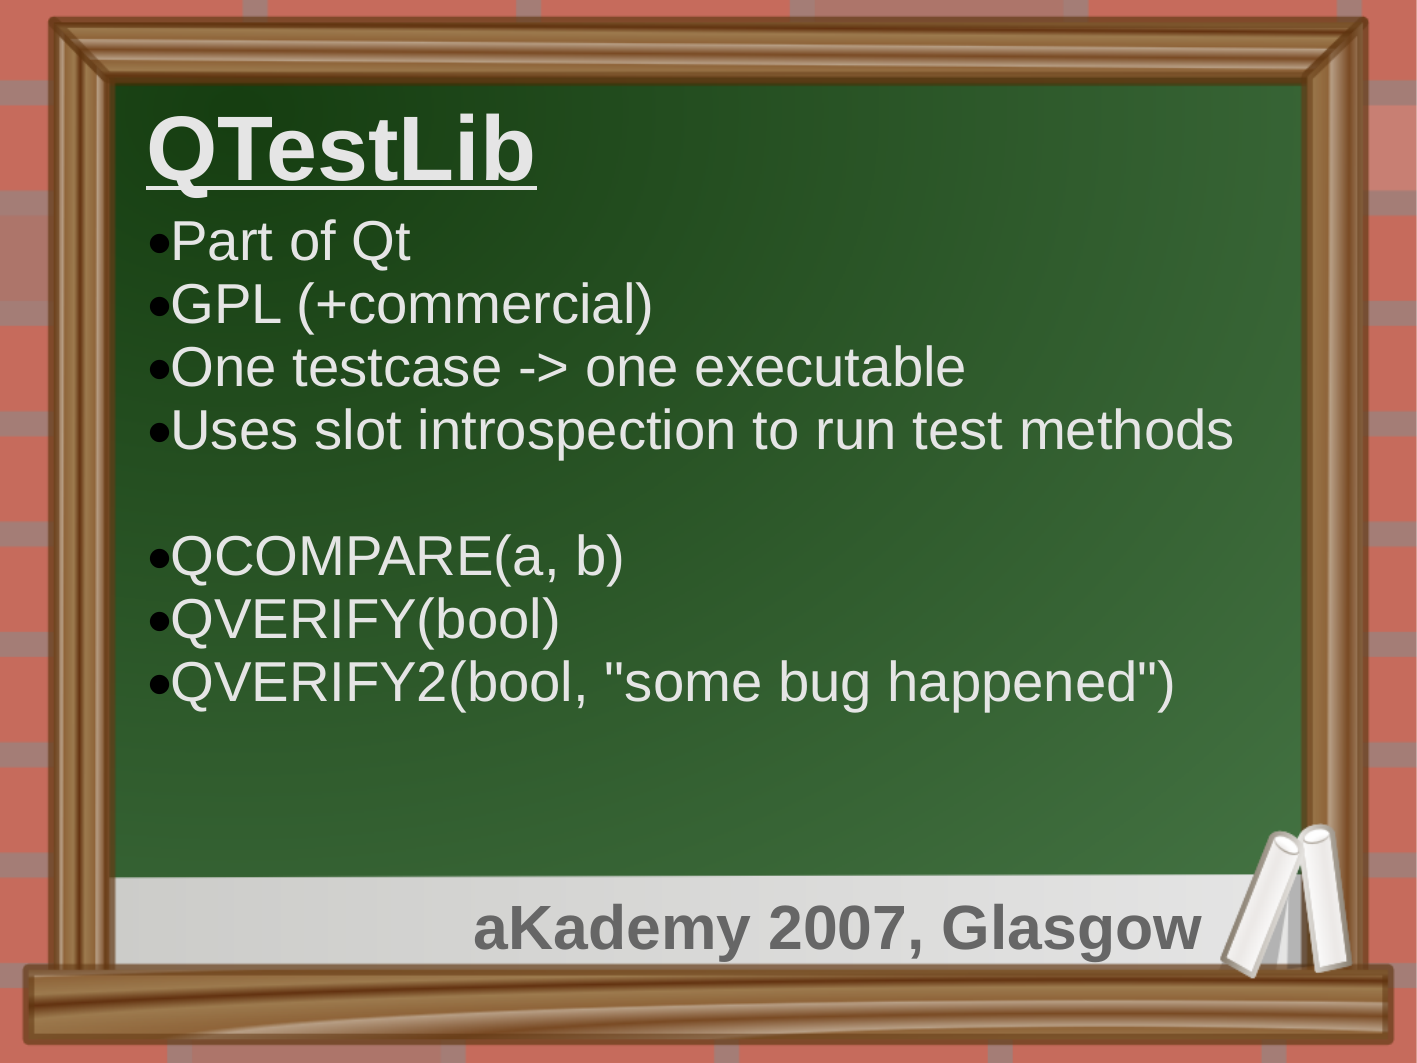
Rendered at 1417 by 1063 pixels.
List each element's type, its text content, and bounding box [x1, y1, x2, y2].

picture [0, 0, 1417, 1063]
text_box QTestLib [131, 90, 1313, 206]
text_box Part of Qt GPL (+commercial) One testcase -> one executable Uses slot introspection to run test methods QCOMPARE(a, b) QVERIFY(bool) QVERIFY2(bool, "some bug happened") [133, 201, 1287, 874]
